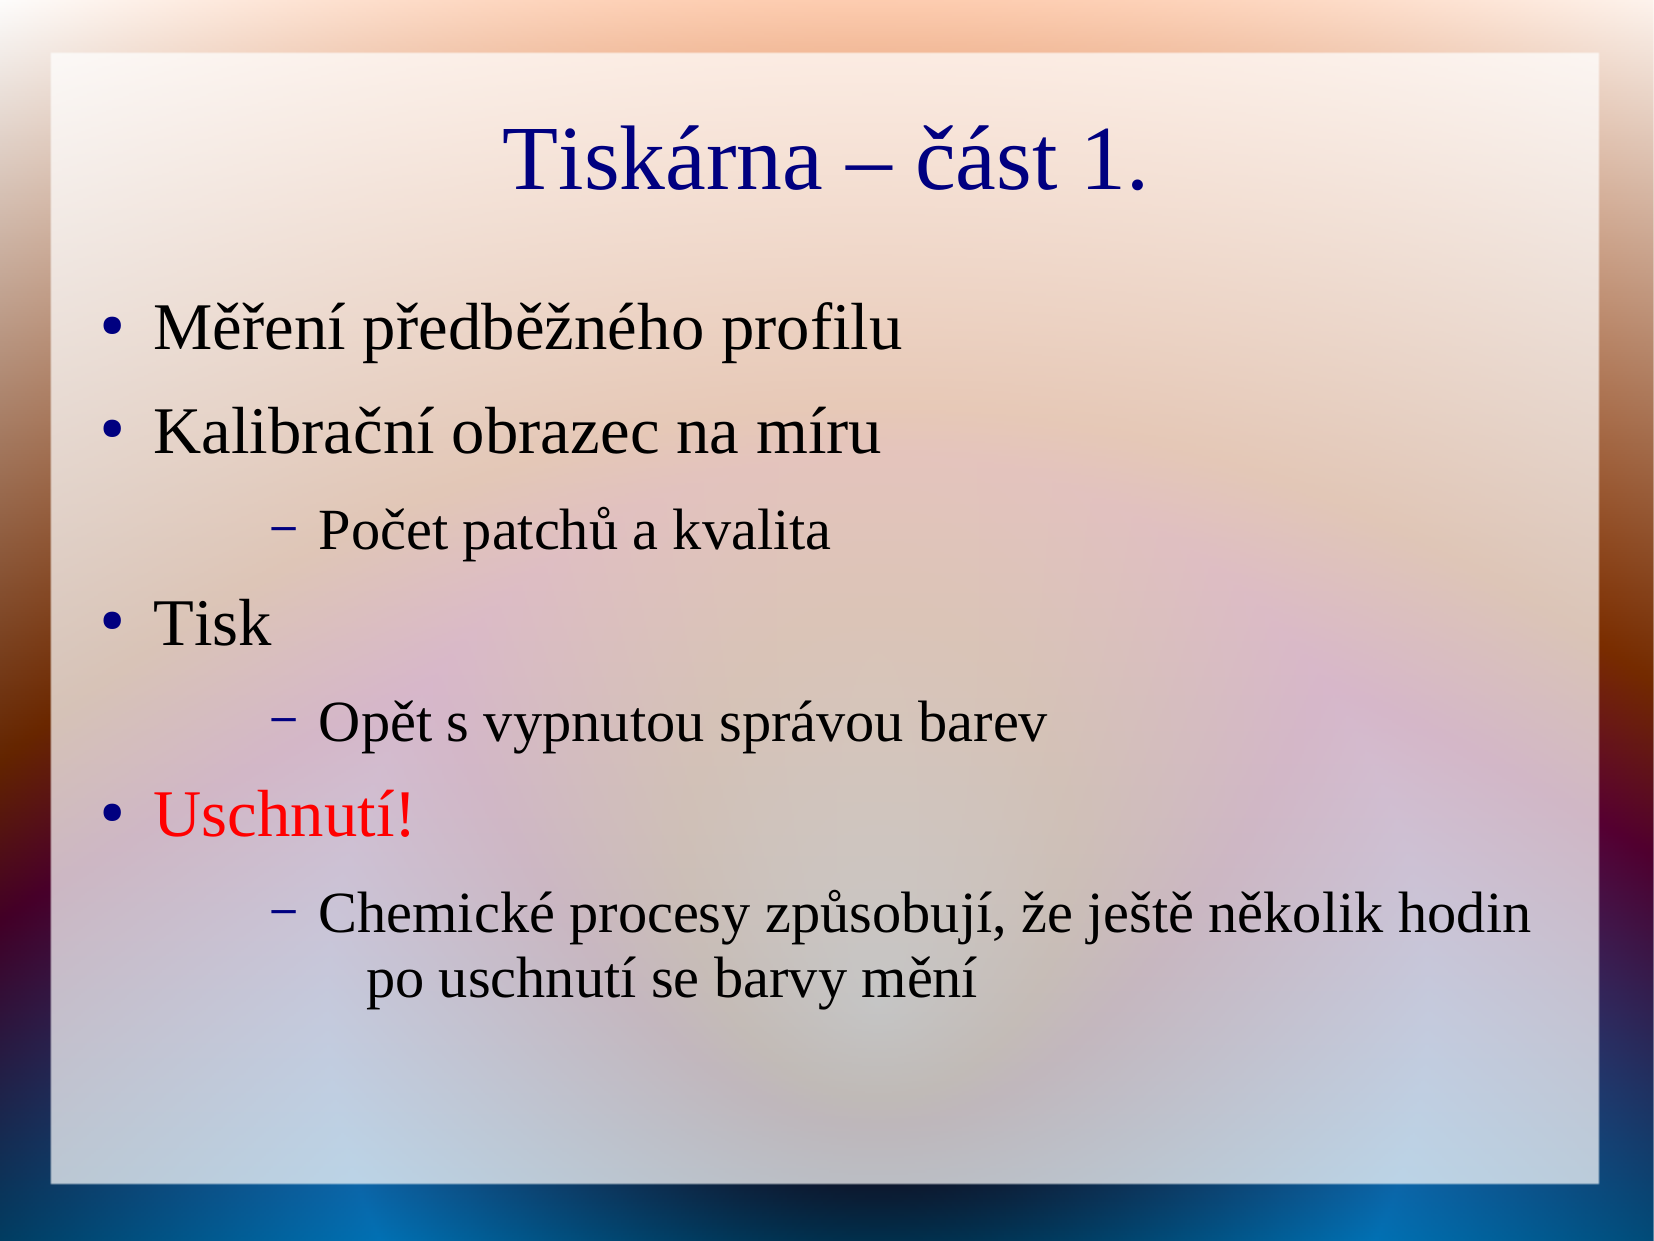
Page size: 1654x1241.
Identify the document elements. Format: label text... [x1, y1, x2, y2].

title Tiskárna – část 1. [82, 55, 1571, 263]
list Měření předběžného profilu Kalibrační obrazec na míru Počet patchů a kvalita Tisk Opět s vypnutou správou barev Uschnutí! Chemické procesy způsobují, že ještě několik hodin po uschnutí se barvy mění [82, 290, 1571, 1094]
picture [0, 0, 1654, 1241]
